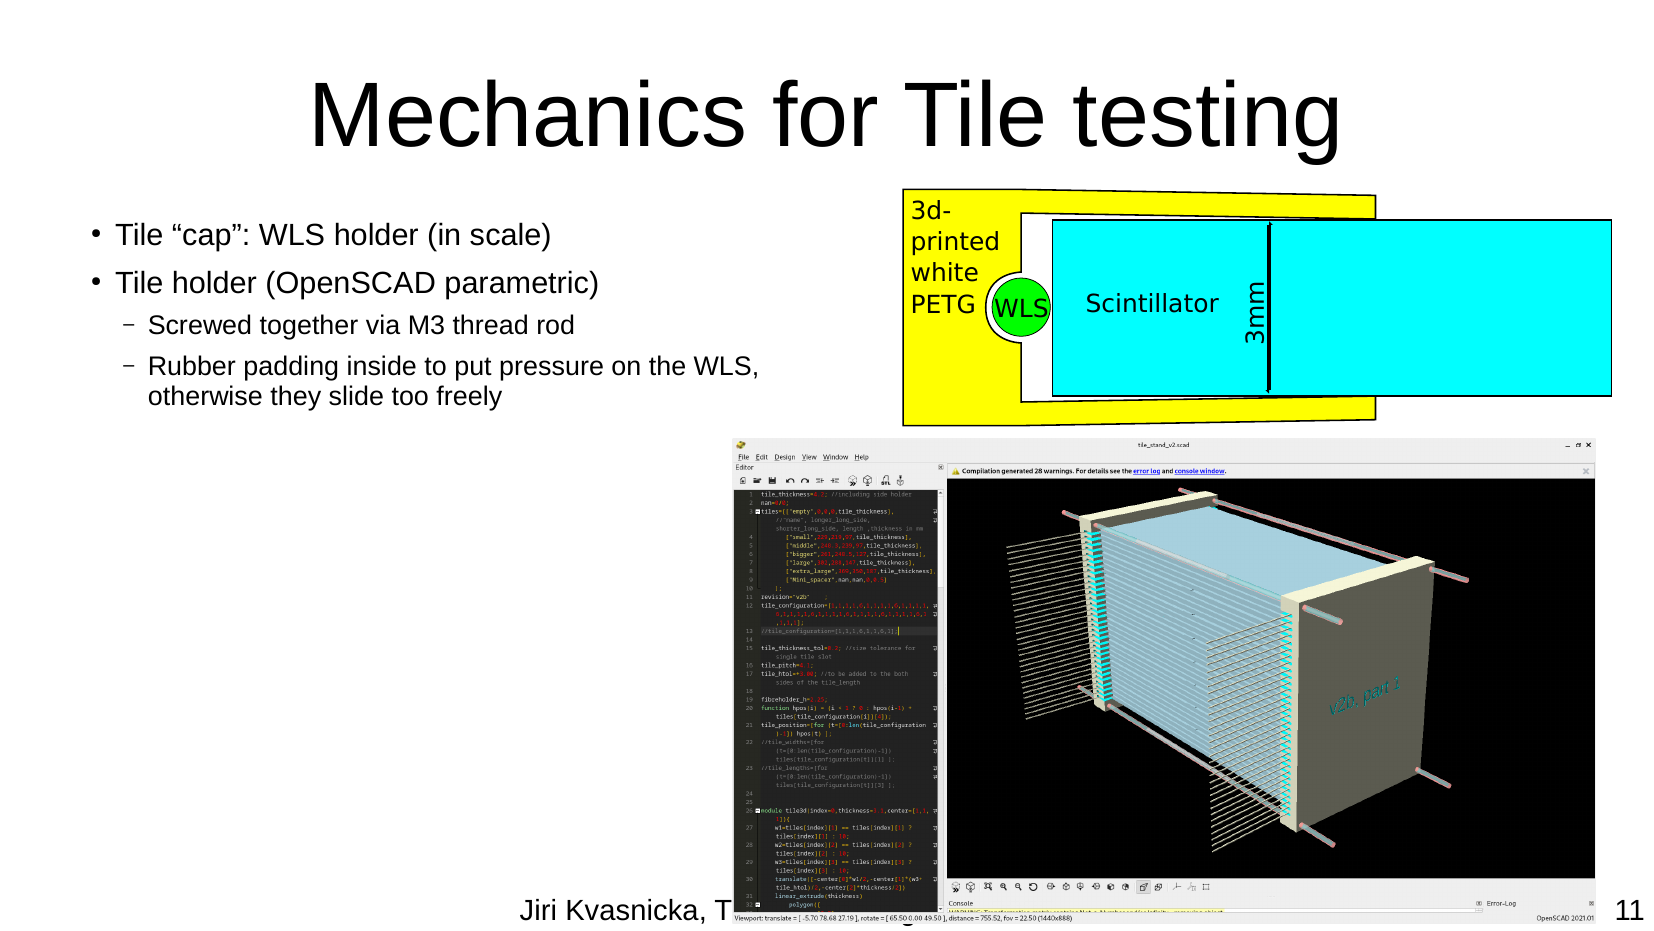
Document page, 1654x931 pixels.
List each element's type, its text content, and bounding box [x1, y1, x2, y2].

picture [902, 188, 1613, 427]
list Tile “cap”: WLS holder (in scale) Tile holder (OpenSCAD parametric) Screwed together via M3 thread rod Rubber padding inside to put pressure on the WLS, otherwise they slide too freely [82, 217, 863, 413]
picture [732, 438, 1596, 924]
title Mechanics for Tile testing [82, 37, 1571, 193]
